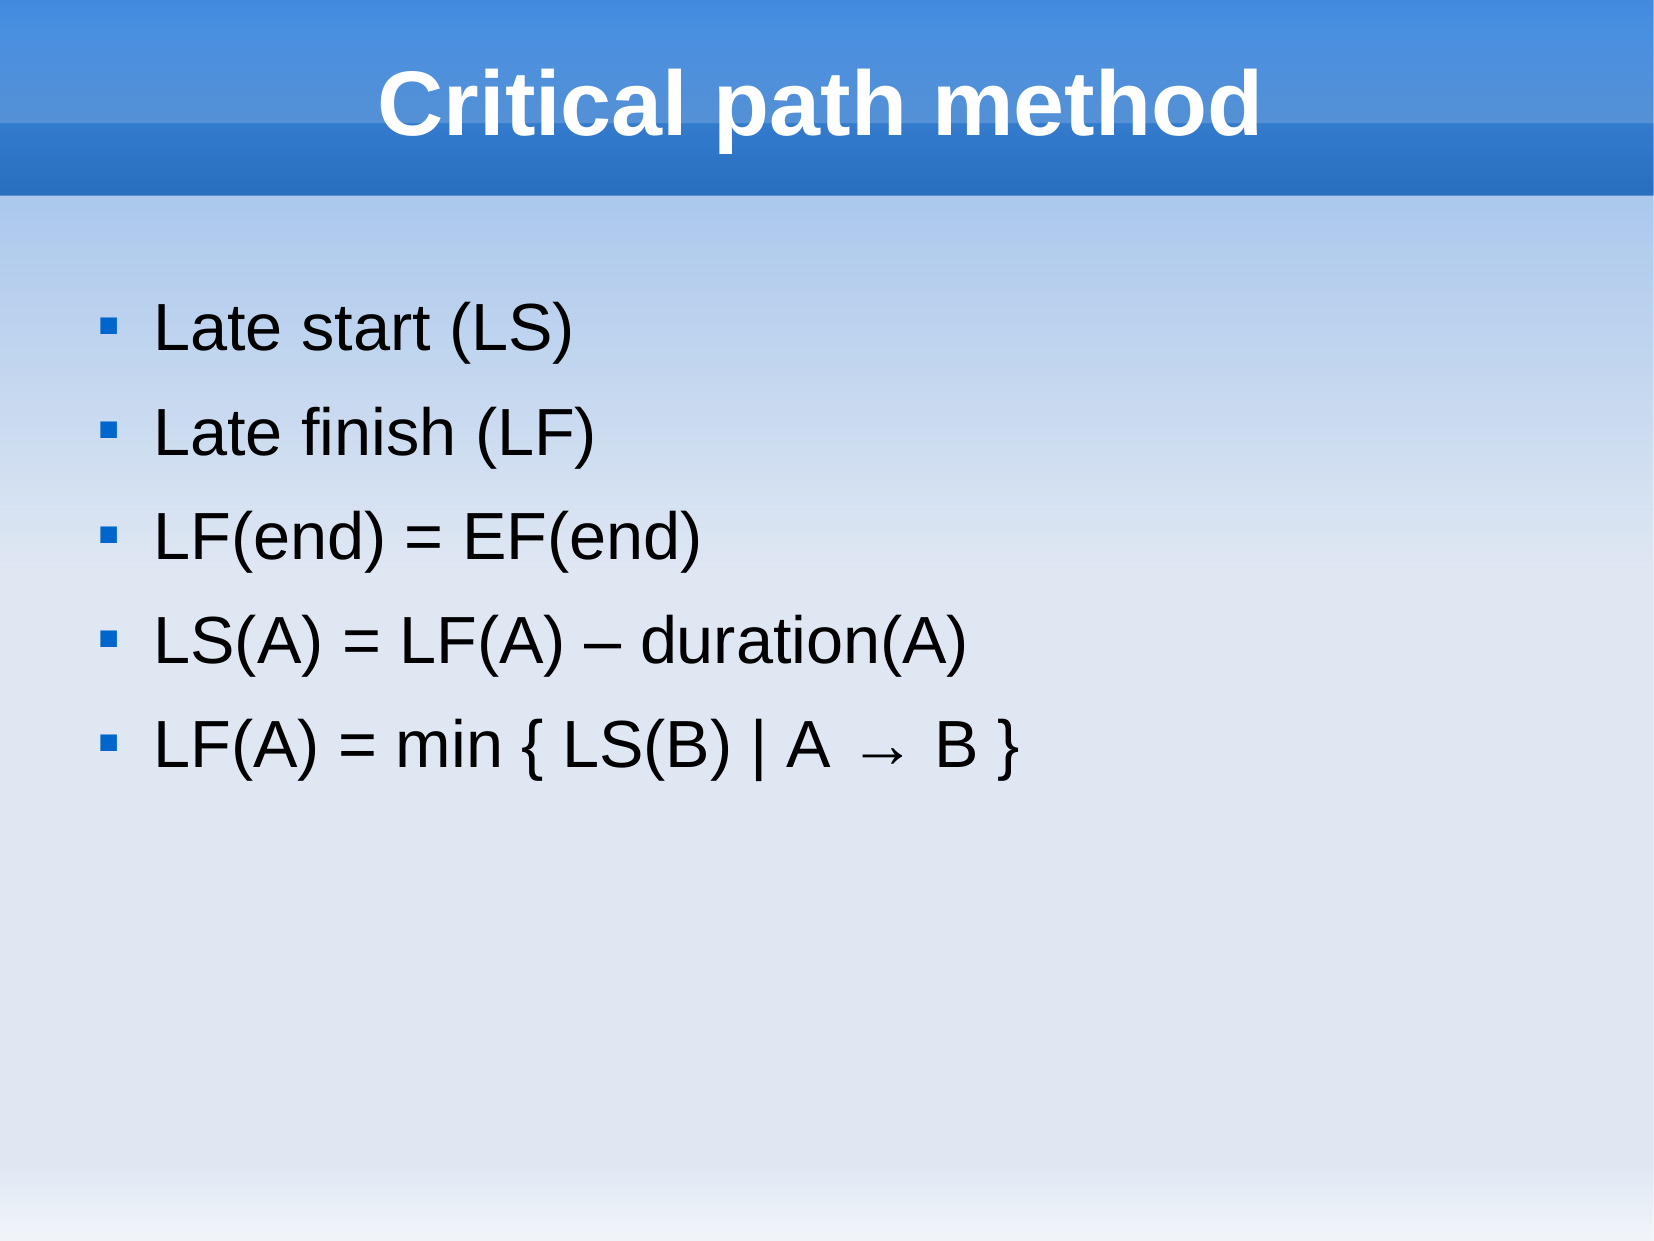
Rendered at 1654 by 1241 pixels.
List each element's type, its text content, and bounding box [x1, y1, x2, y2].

list Late start (LS) Late finish (LF) LF(end) = EF(end) LS(A) = LF(A) – duration(A) LF(A) = min { LS(B) | A → B } [82, 290, 1571, 1094]
picture [0, 0, 1654, 1241]
title Critical path method [76, 7, 1565, 200]
